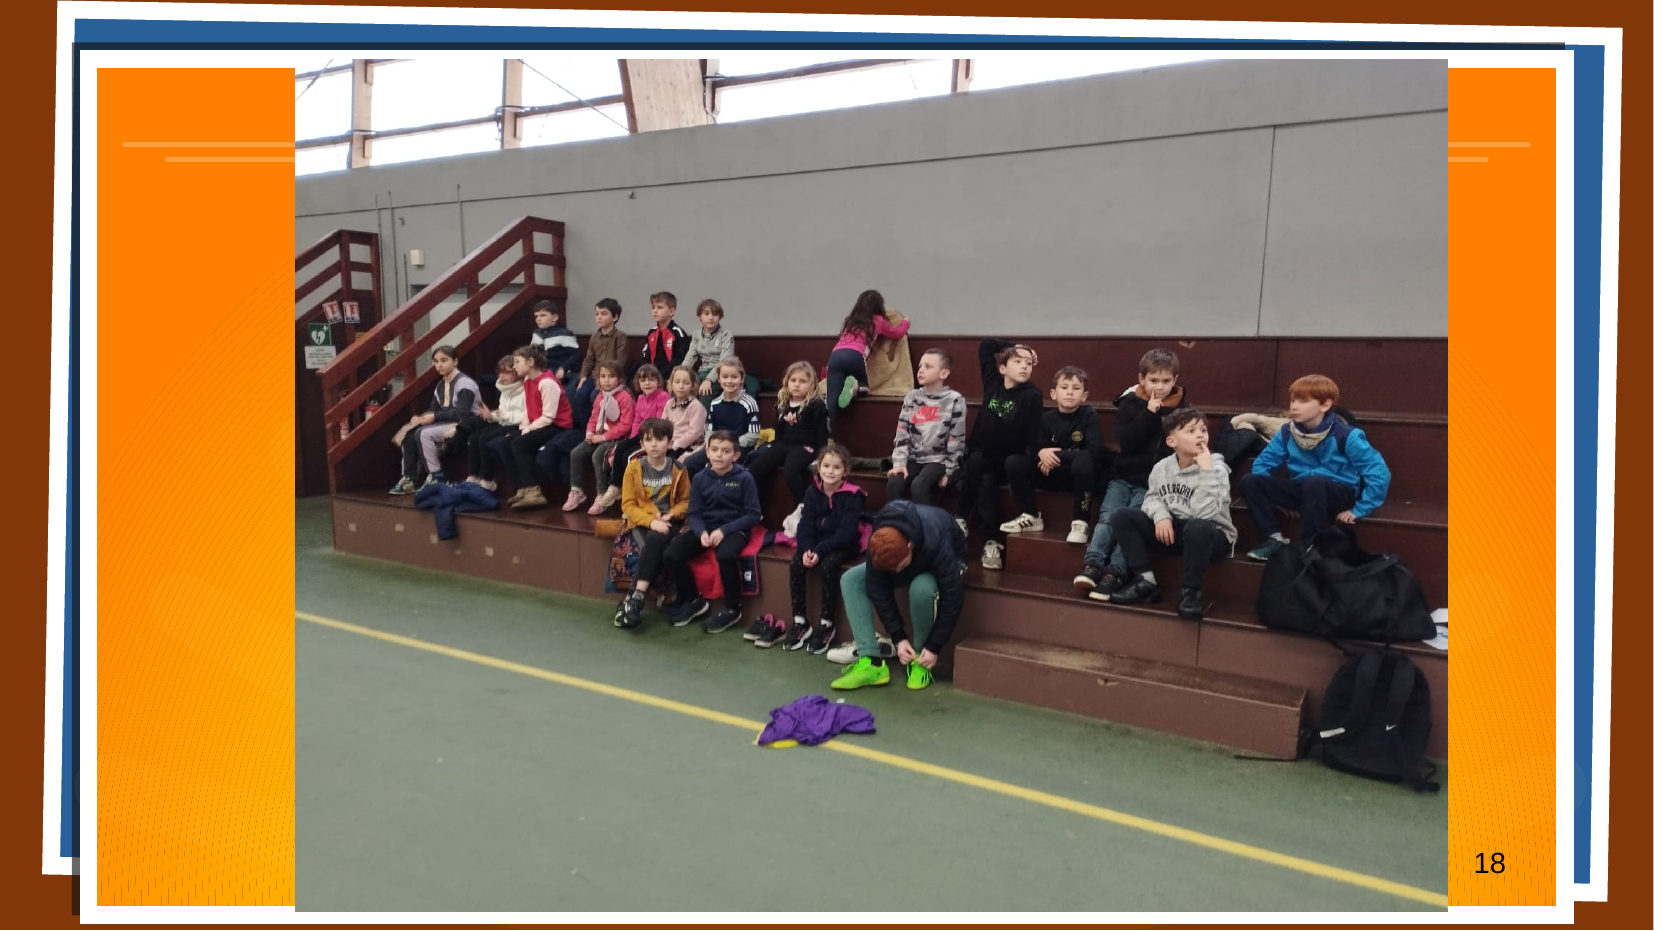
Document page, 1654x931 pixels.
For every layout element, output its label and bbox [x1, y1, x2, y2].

picture [295, 59, 1448, 912]
